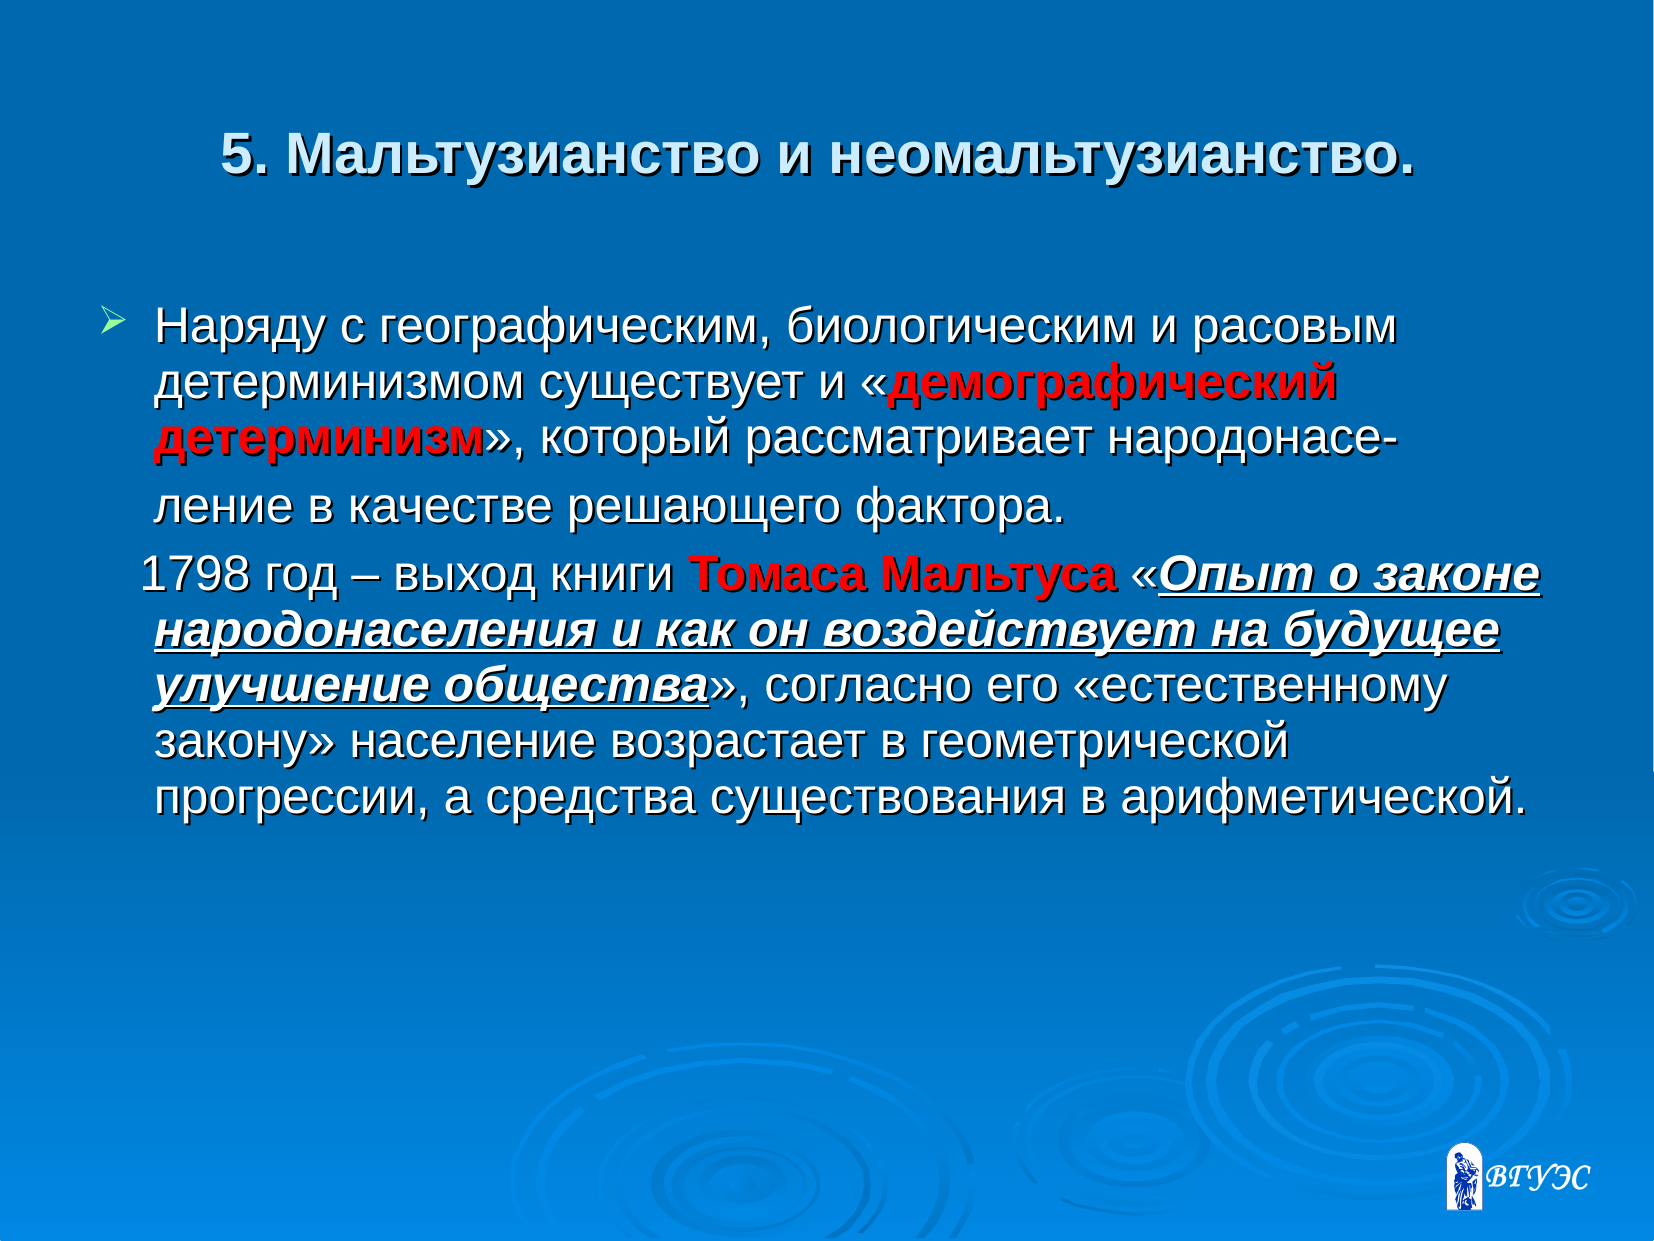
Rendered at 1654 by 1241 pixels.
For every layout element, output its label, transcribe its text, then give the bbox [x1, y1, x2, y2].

title 5. Мальтузианство и неомальтузианство. [82, 50, 1571, 257]
picture [1446, 1142, 1592, 1211]
list Наряду с географическим, биологическим и расовым детерминизмом существует и «демографический детерминизм», который рассматривает народонасе- ление в качестве решающего фактора. 1798 год – выход книги Томаса Мальтуса «Опыт о законе народонаселения и как он воздействует на будущее улучшение общества», согласно его «естественному закону» население возрастает в геометрической прогрессии, а средства существования в арифметической. [82, 289, 1571, 1108]
